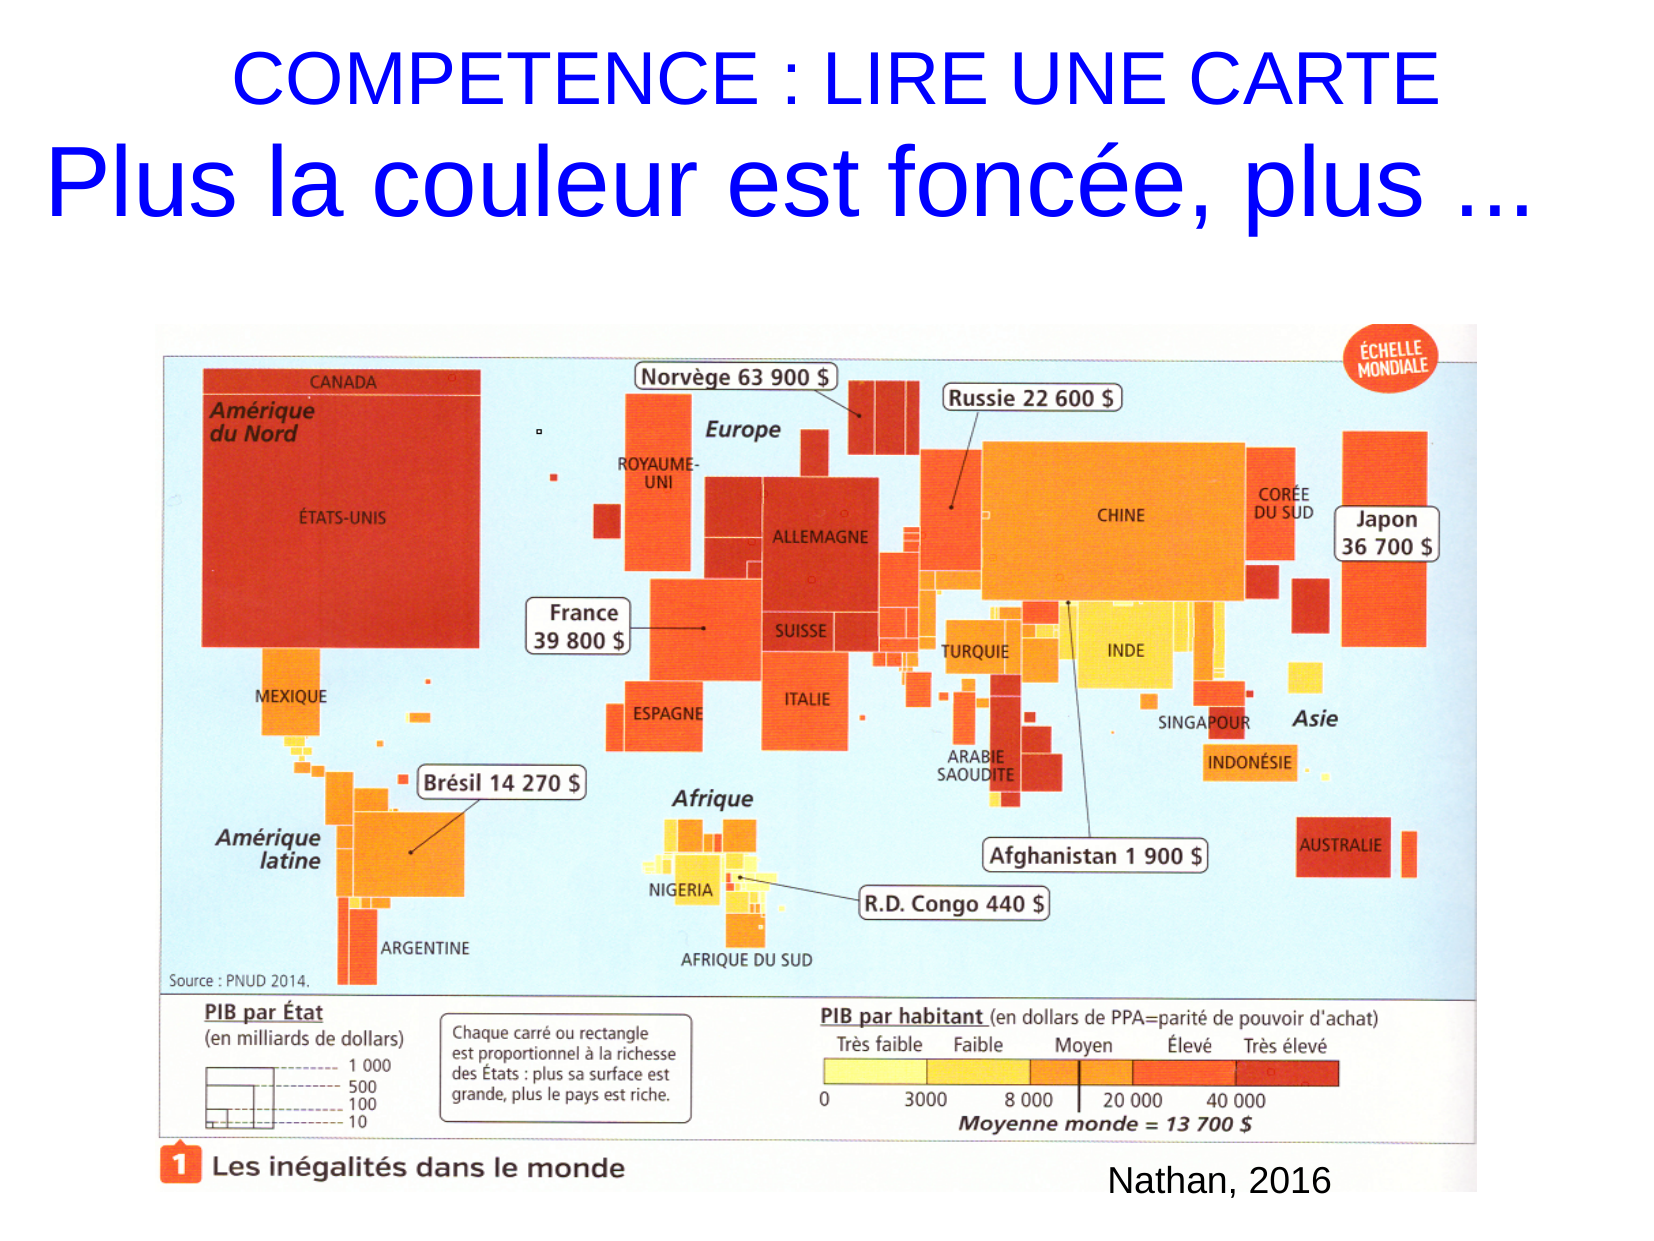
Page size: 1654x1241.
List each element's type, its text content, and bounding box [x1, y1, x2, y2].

text_box Plus la couleur est foncée, plus ... [29, 118, 1625, 245]
picture [155, 324, 1477, 1192]
text_box COMPETENCE : LIRE UNE CARTE [29, 29, 1625, 118]
text_box Nathan, 2016 [1092, 1151, 1477, 1209]
